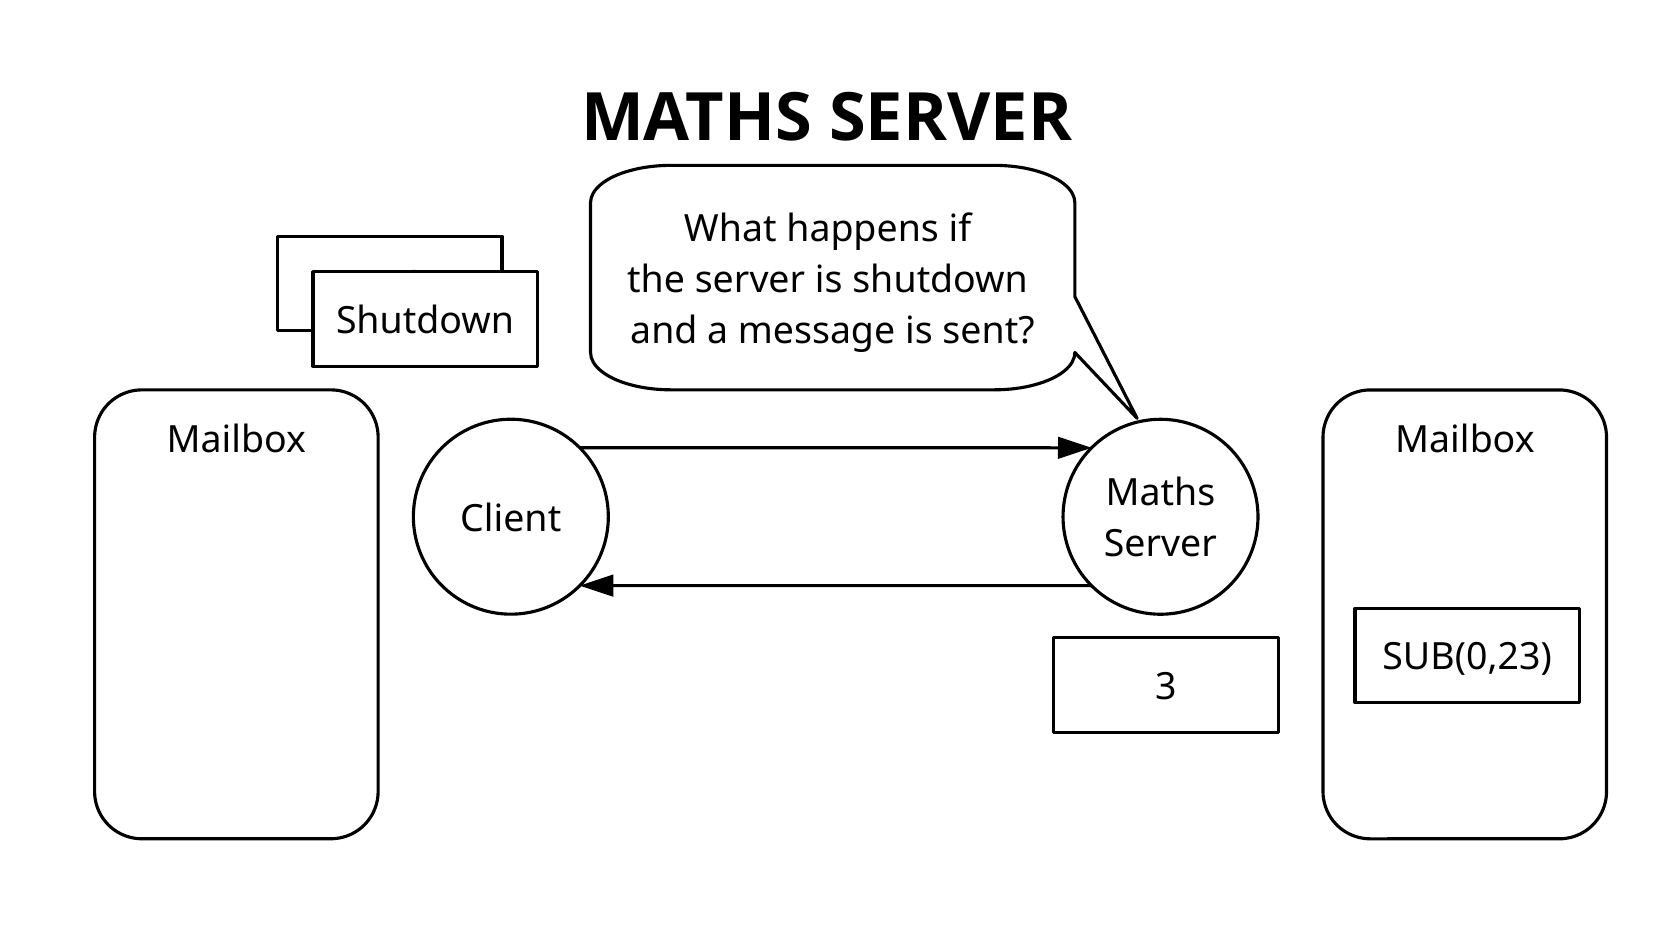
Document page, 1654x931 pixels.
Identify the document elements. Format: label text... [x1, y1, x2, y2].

text_box Mailbox [94, 389, 379, 839]
text_box Maths Server [1063, 419, 1258, 615]
text_box SUB(0,23) [1354, 608, 1580, 703]
text_box What happens if the server is shutdown and a message is sent? [590, 165, 1138, 419]
text_box Shutdown [312, 271, 538, 367]
text_box Mailbox [1323, 389, 1607, 839]
text_box 3 [1053, 637, 1279, 733]
text_box Client [413, 419, 609, 615]
text_box MUL(2,4) [277, 236, 502, 331]
title MATHS SERVER [82, 36, 1571, 193]
